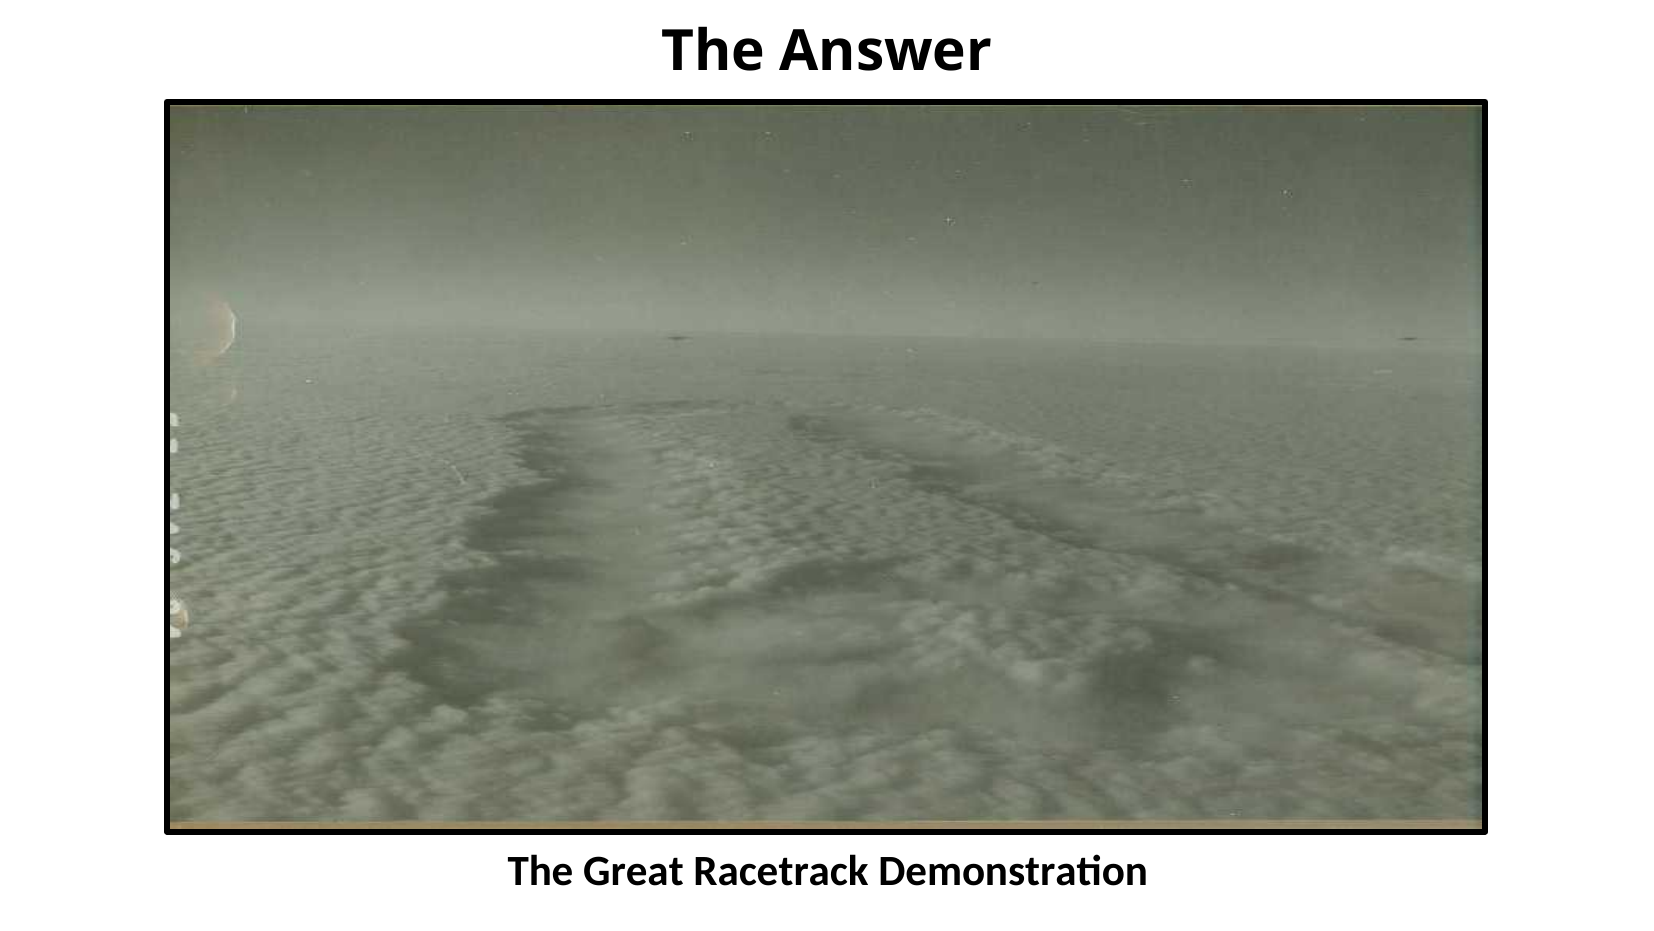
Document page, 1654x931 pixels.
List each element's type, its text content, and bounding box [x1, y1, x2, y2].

list The Great Racetrack Demonstration [471, 840, 1184, 931]
picture [169, 104, 1483, 829]
title The Answer [113, 2, 1540, 103]
